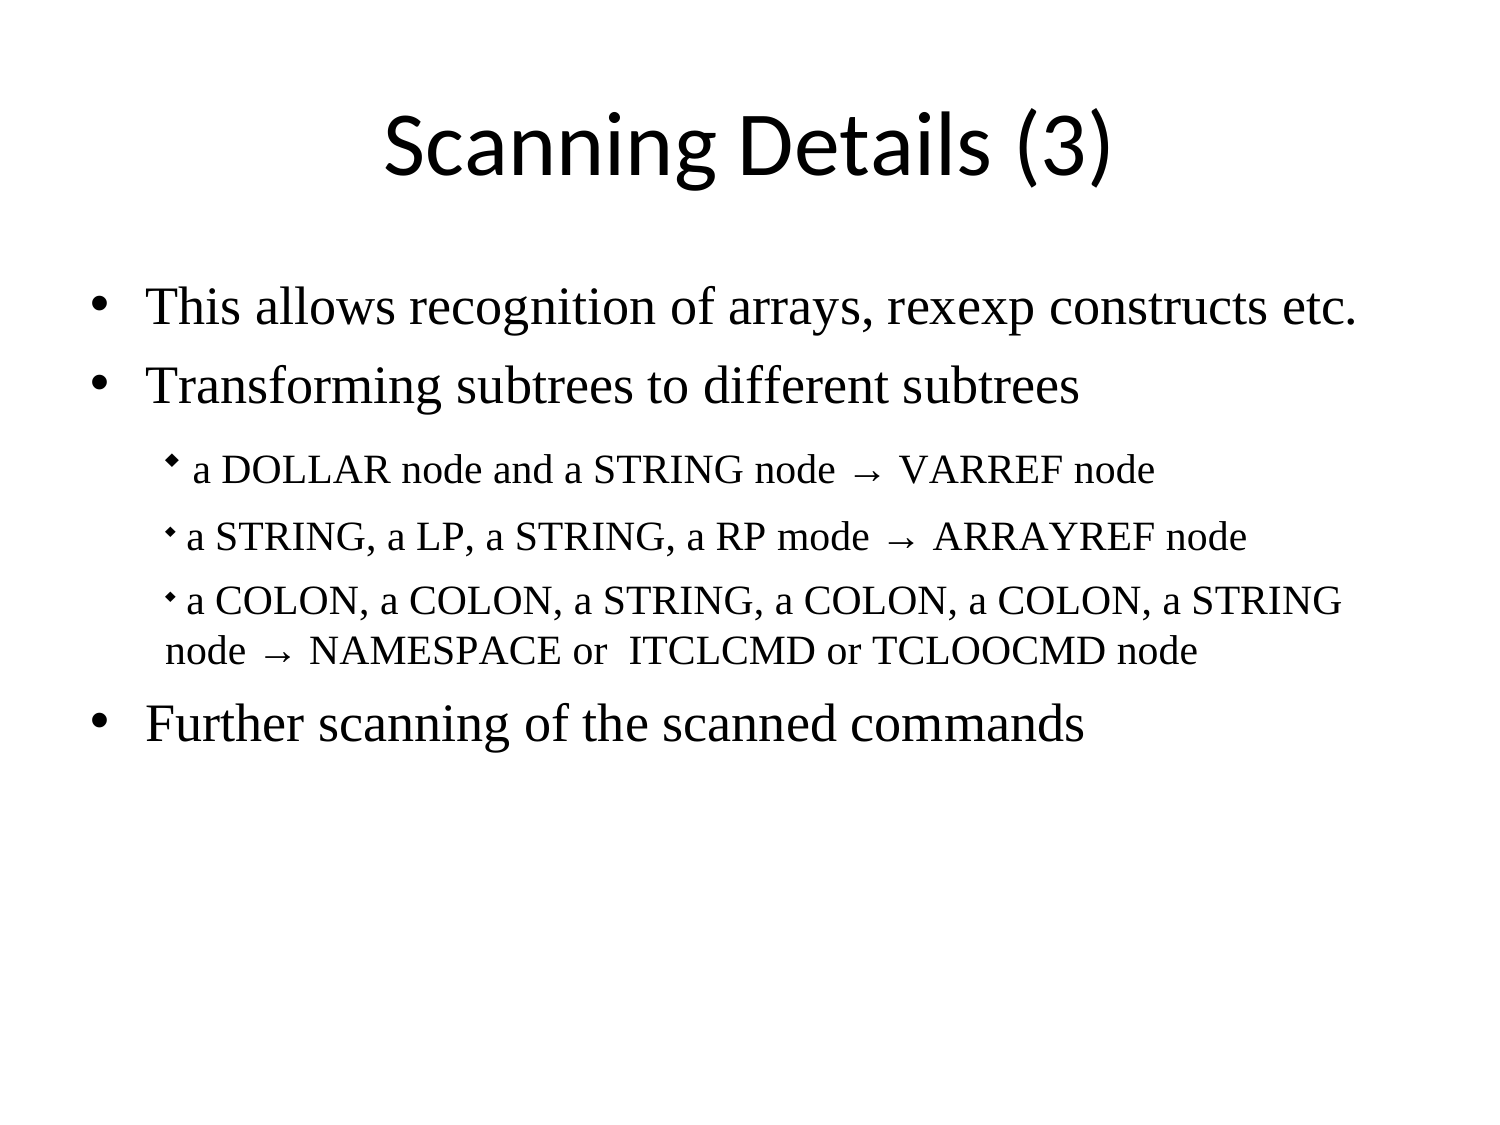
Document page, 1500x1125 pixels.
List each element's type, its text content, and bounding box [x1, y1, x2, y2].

text_box Scanning Details (3)‏ [75, 45, 1426, 233]
text_box This allows recognition of arrays, rexexp constructs etc. Transforming subtrees to different subtrees a DOLLAR node and a STRING node → VARREF node a STRING, a LP, a STRING, a RP mode → ARRAYREF node a COLON, a COLON, a STRING, a COLON, a COLON, a STRING node → NAMESPACE or ITCLCMD or TCLOOCMD node Further scanning of the scanned commands [75, 262, 1426, 1005]
